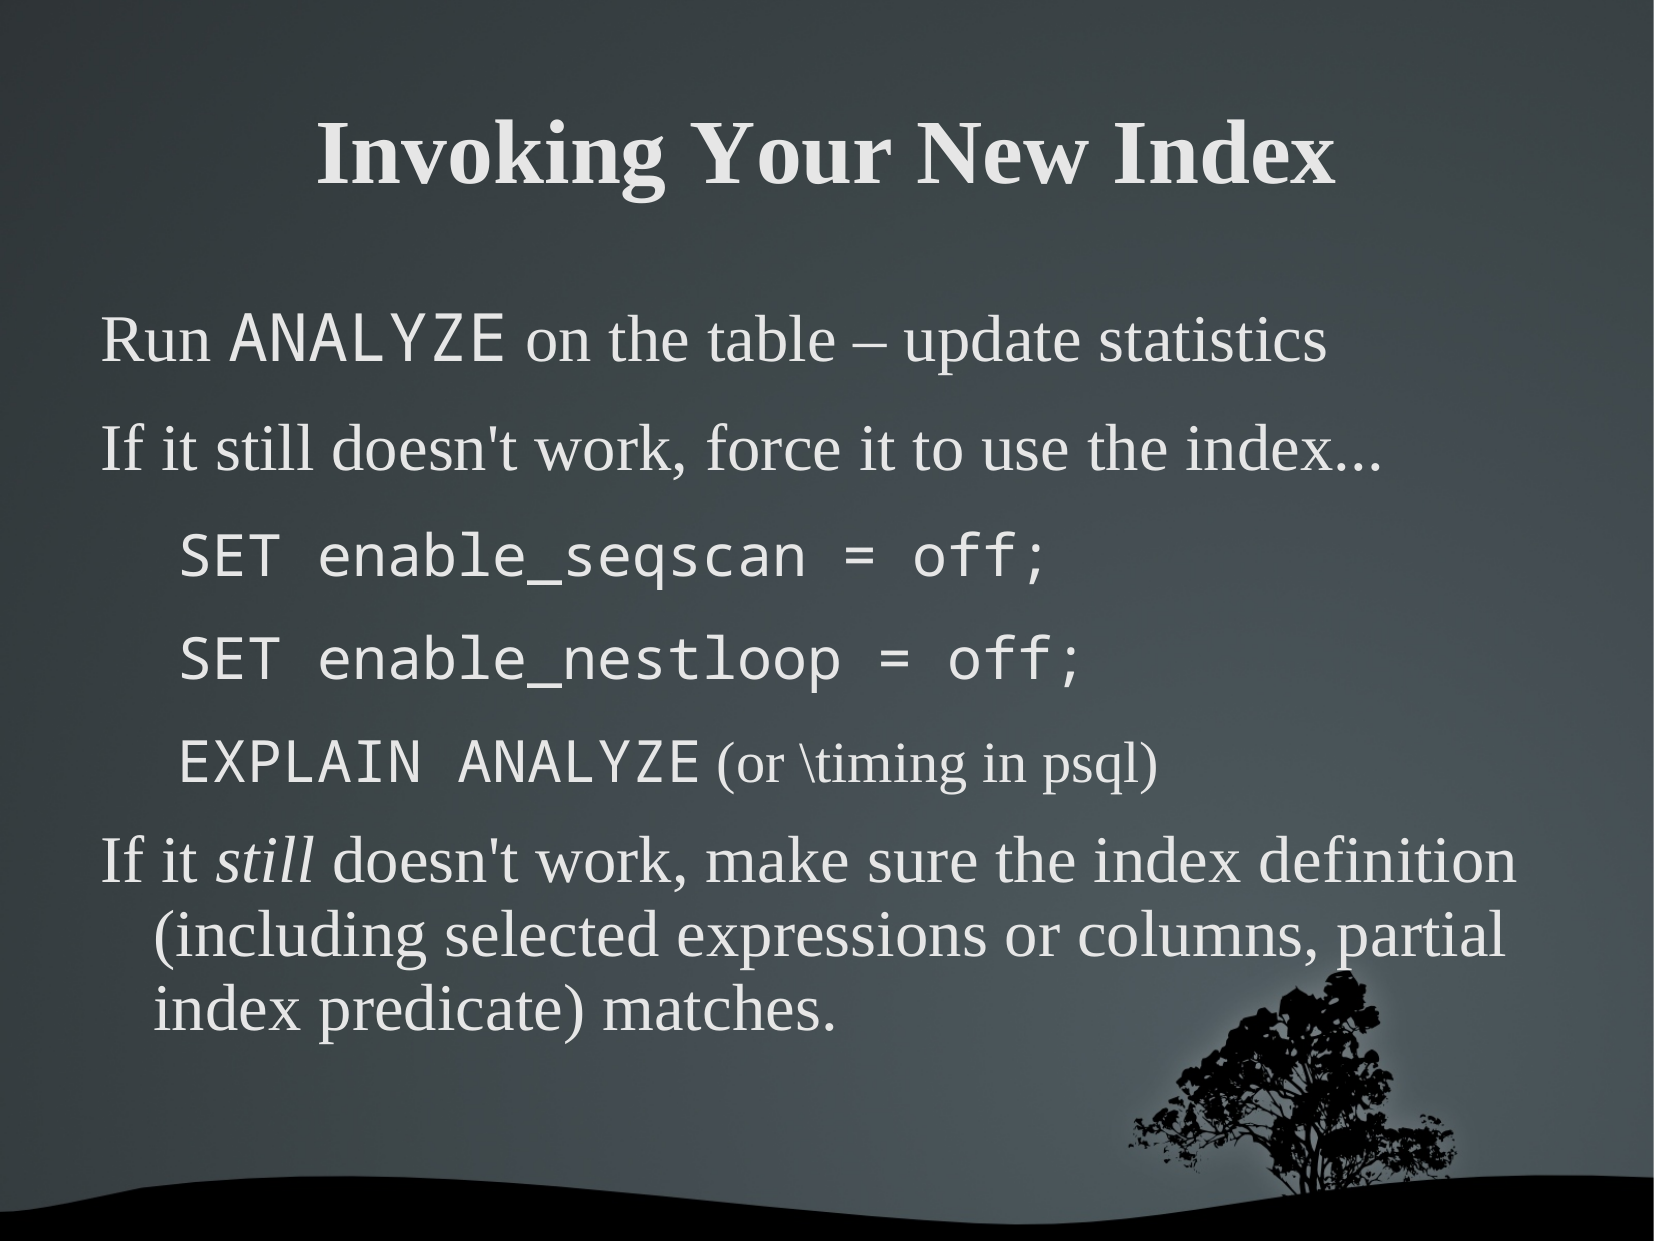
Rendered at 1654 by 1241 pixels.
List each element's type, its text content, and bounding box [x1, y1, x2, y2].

title Invoking Your New Index [82, 56, 1571, 250]
picture [0, 0, 1654, 1241]
list Run ANALYZE on the table – update statistics If it still doesn't work, force it to use the index... SET enable_seqscan = off; SET enable_nestloop = off; EXPLAIN ANALYZE (or \timing in psql) If it still doesn't work, make sure the index definition (including selected expressions or columns, partial index predicate) matches. [82, 290, 1571, 1094]
